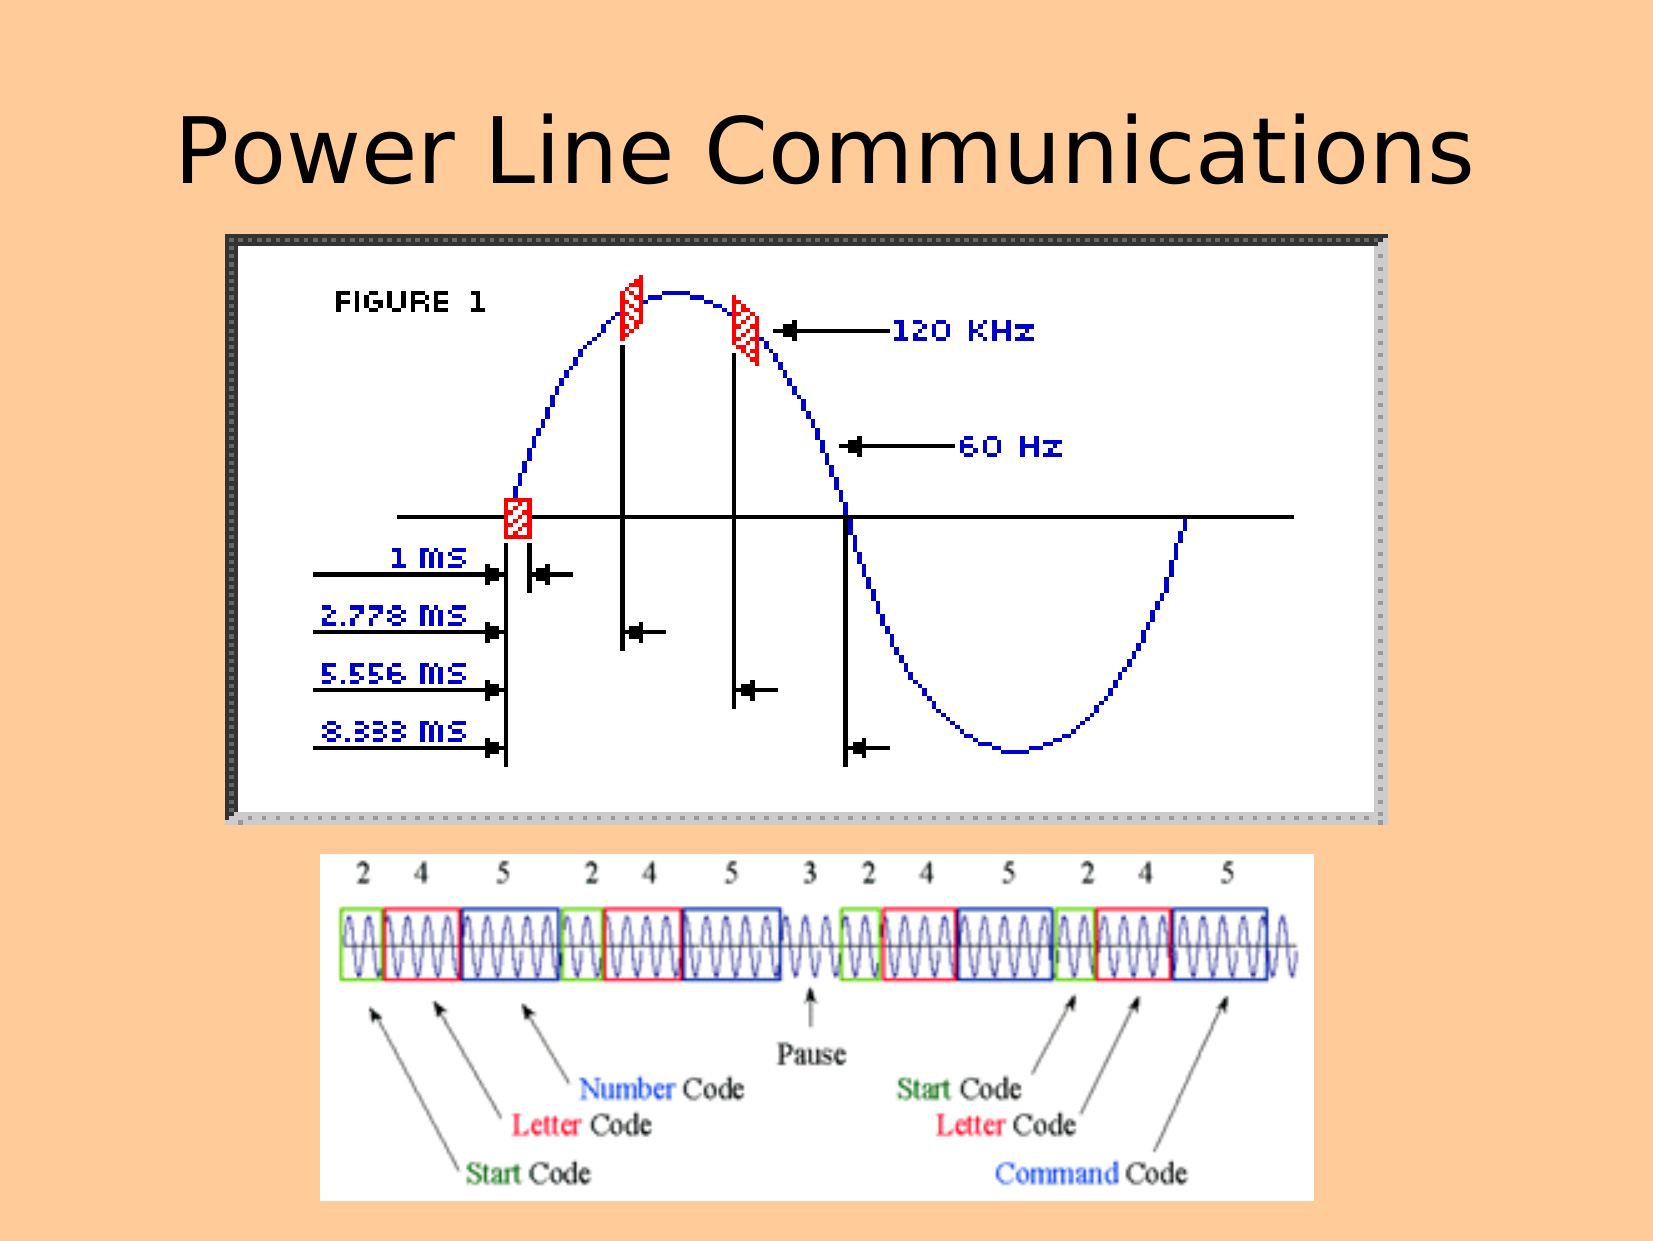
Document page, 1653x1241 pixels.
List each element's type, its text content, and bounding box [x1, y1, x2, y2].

chart [49, 827, 1538, 1218]
picture [225, 257, 1388, 826]
title Power Line Communications [82, 49, 1570, 257]
